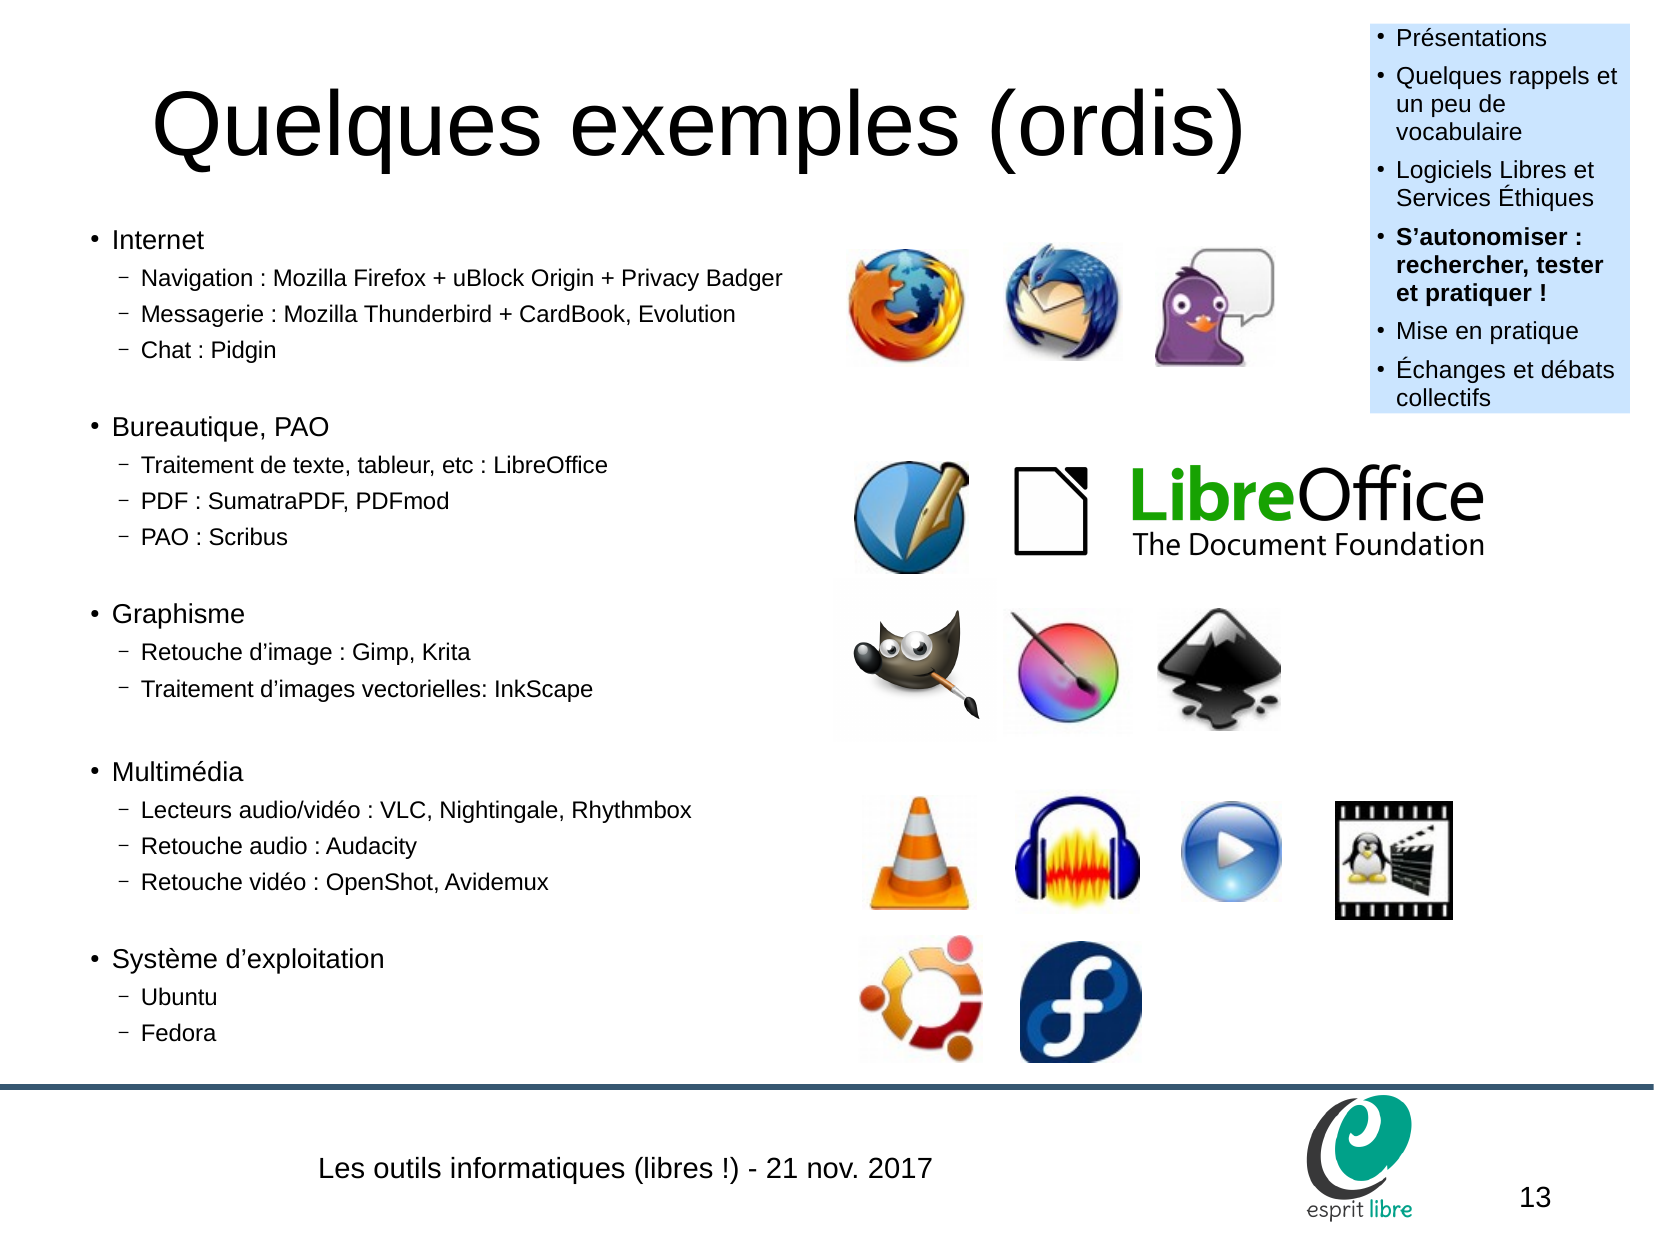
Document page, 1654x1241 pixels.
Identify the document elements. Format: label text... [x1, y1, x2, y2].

title Quelques exemples (ordis) [5, 19, 1394, 227]
picture [854, 461, 969, 574]
picture [1003, 608, 1133, 737]
picture [858, 935, 983, 1063]
picture [862, 795, 977, 910]
picture [1181, 801, 1282, 902]
list Internet Navigation : Mozilla Firefox + uBlock Origin + Privacy Badger Messagerie : Mozilla Thunderbird + CardBook, Evolution Chat : Pidgin Bureautique, PAO Traitement de texte, tableur, etc : LibreOffice PDF : SumatraPDF, PDFmod PAO : Scribus Graphisme Retouche d’image : Gimp, Krita Traitement d’images vectorielles: InkScape Multimédia Lecteurs audio/vidéo : VLC, Nightingale, Rhythmbox Retouche audio : Audacity Retouche vidéo : OpenShot, Avidemux Système d’exploitation Ubuntu Fedora [82, 224, 1571, 1063]
picture [1335, 801, 1453, 920]
picture [1020, 941, 1142, 1063]
picture [1155, 246, 1276, 367]
picture [1157, 608, 1281, 731]
picture [1015, 789, 1140, 914]
list Présentations Quelques rappels et un peu de vocabulaire Logiciels Libres et Services Éthiques S’autonomiser : rechercher, tester et pratiquer ! Mise en pratique Échanges et débats collectifs [1370, 23, 1630, 414]
picture [833, 443, 1518, 742]
picture [1293, 1092, 1424, 1223]
picture [1003, 242, 1123, 361]
picture [846, 249, 969, 367]
